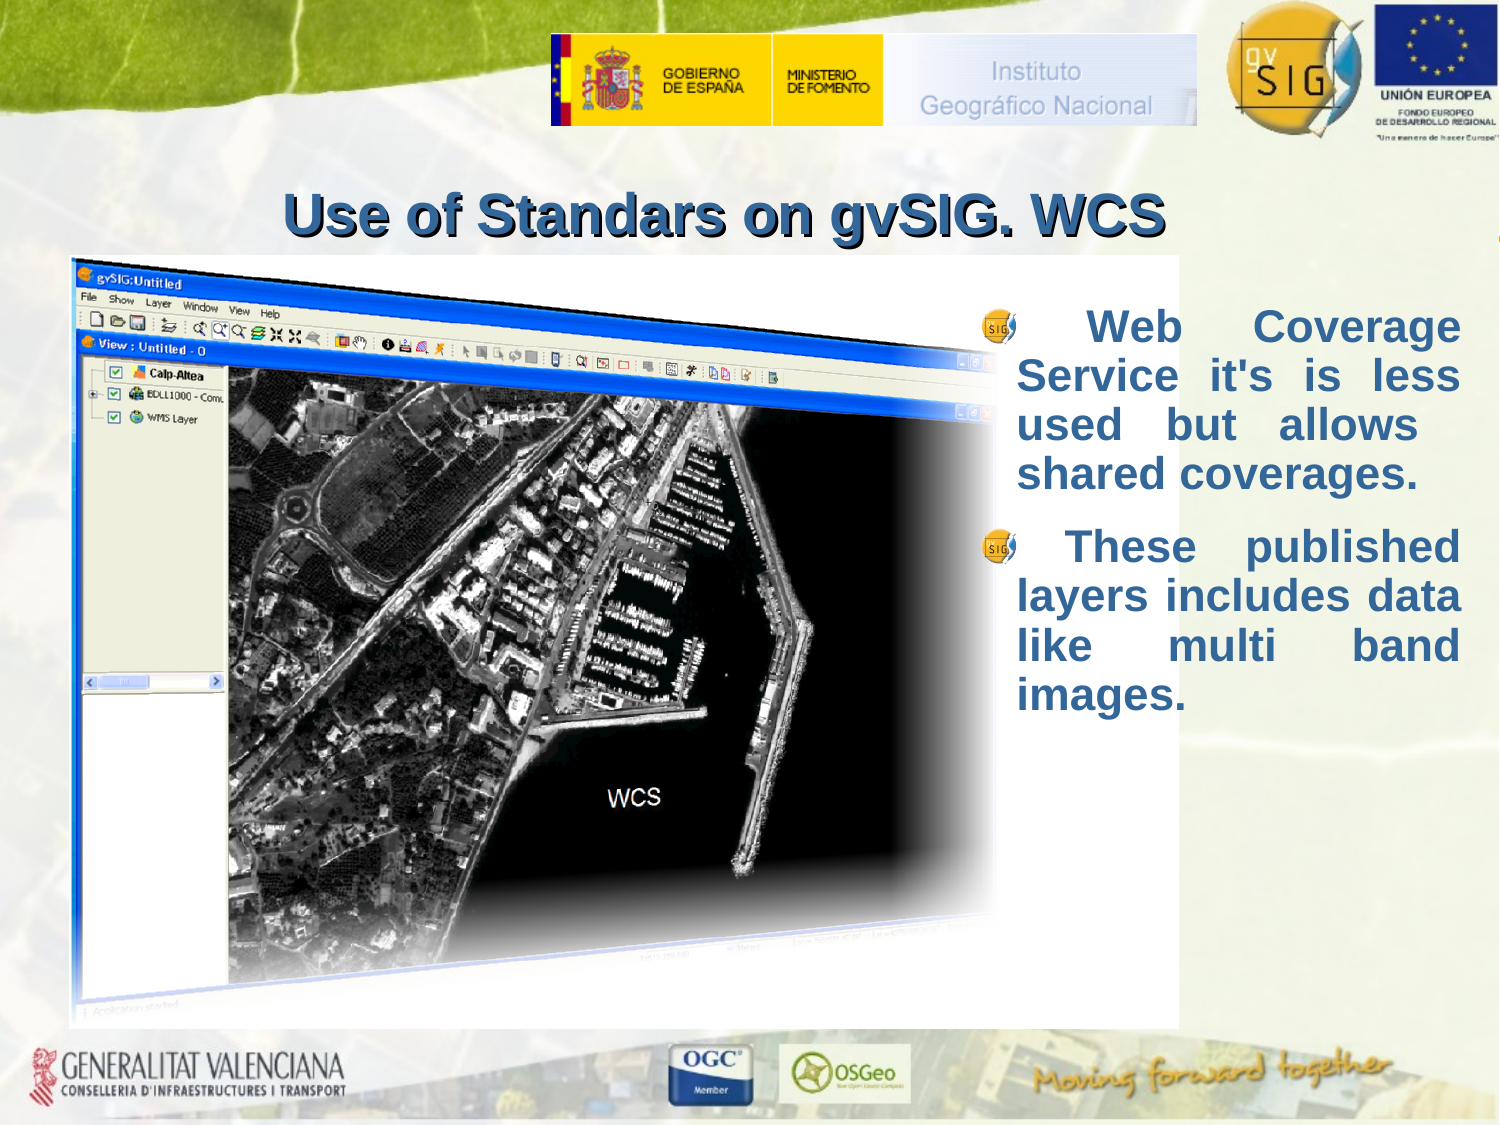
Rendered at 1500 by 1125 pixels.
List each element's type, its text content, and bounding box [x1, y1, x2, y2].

picture [0, 0, 1499, 1125]
title Use of Standars on gvSIG. WCS [158, 141, 1308, 291]
text_box Web Coverage Service it's is less used but allows shared coverages. These published layers includes data like multi band images. [945, 302, 1462, 960]
